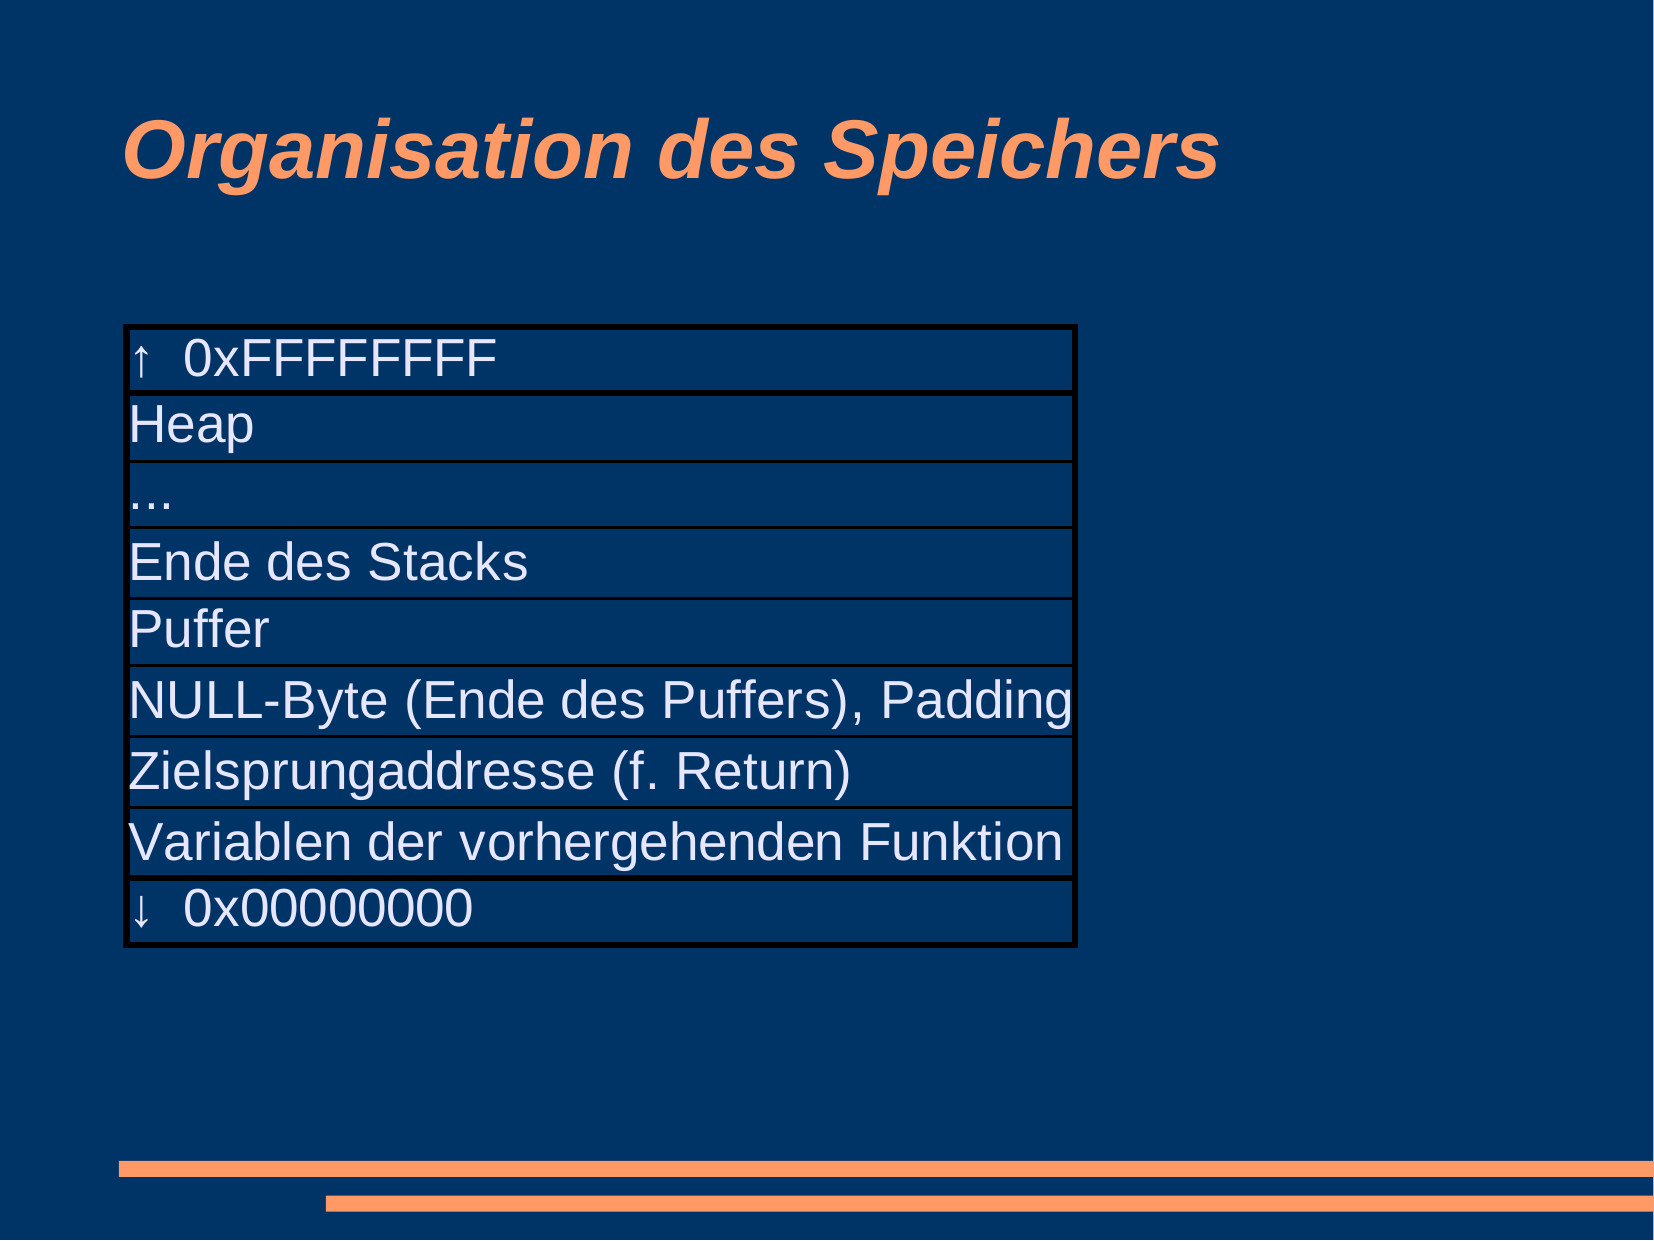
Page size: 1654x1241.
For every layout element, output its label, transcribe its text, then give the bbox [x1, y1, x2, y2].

title Organisation des Speichers [121, 46, 1534, 254]
chart [121, 322, 1598, 1141]
